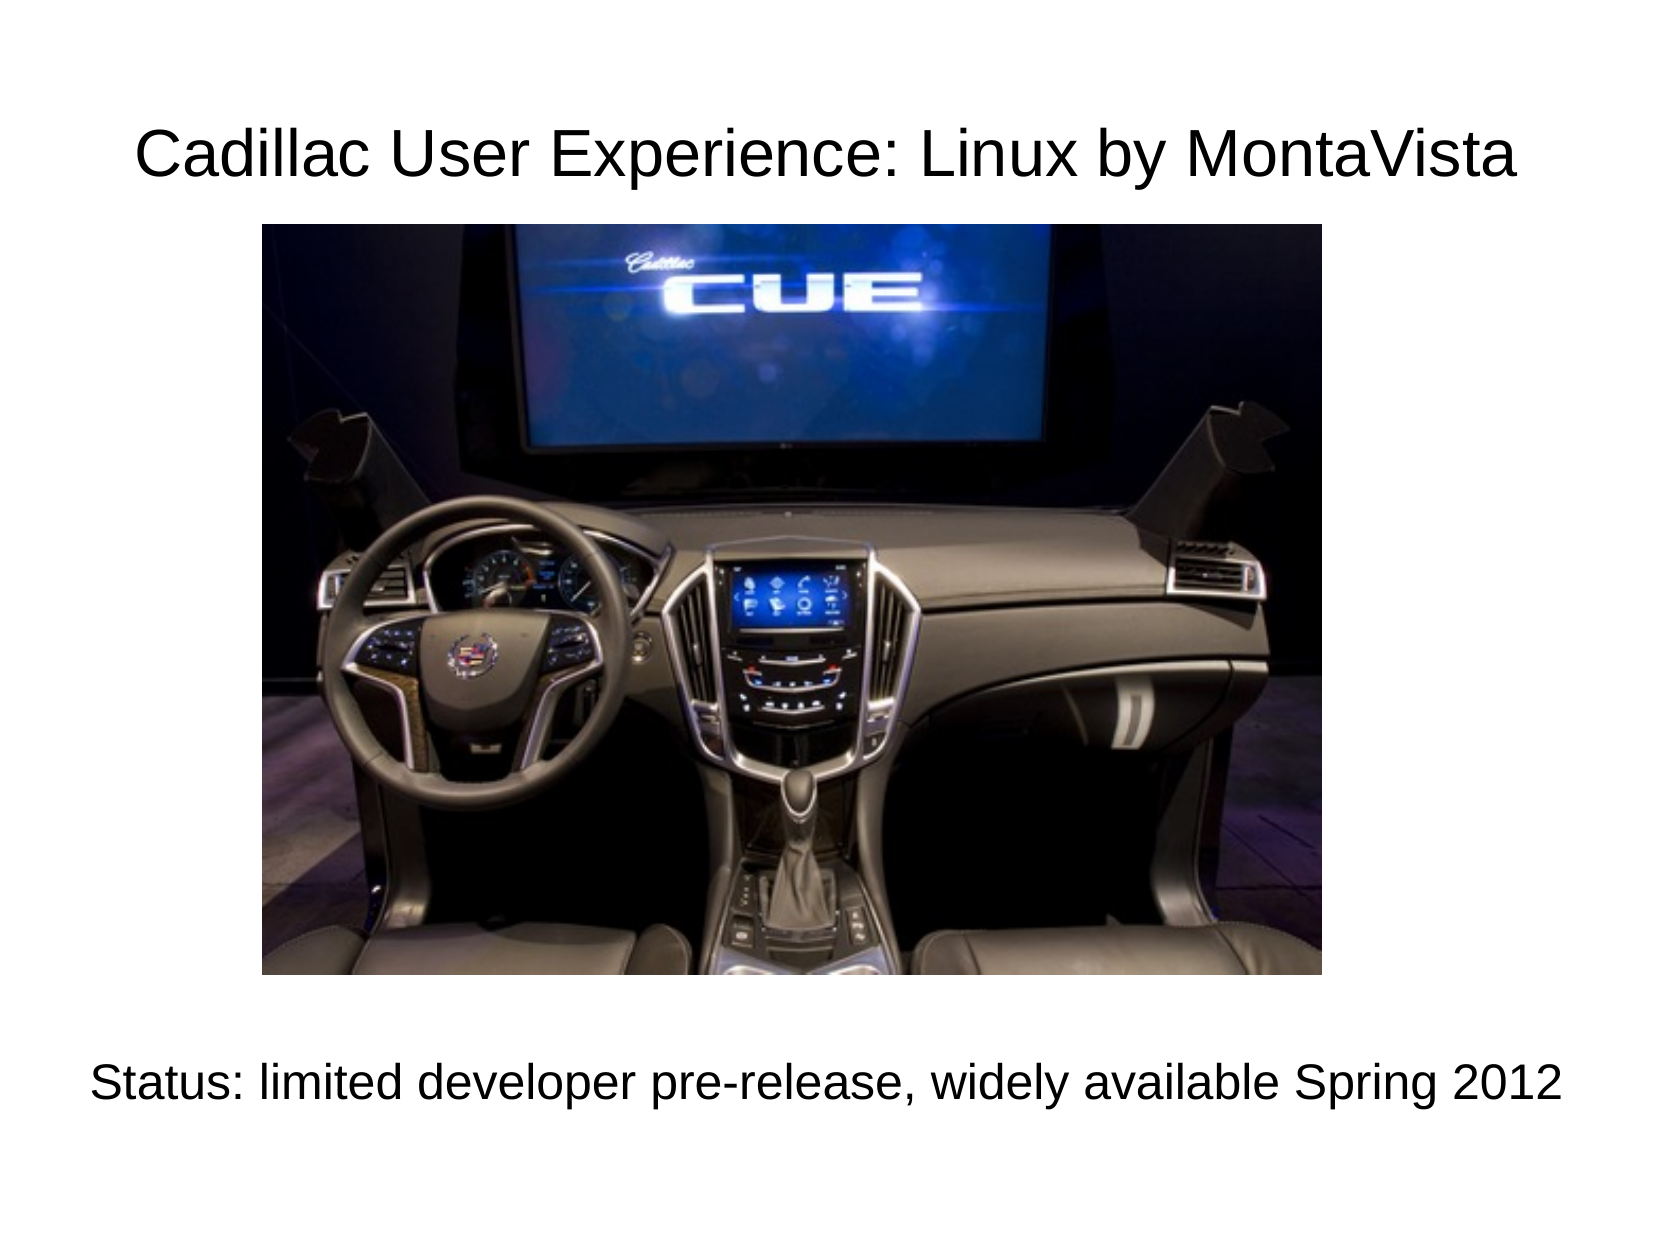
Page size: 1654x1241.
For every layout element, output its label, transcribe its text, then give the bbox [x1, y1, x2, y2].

title Cadillac User Experience: Linux by MontaVista [82, 49, 1571, 257]
text_box Status: limited developer pre-release, widely available Spring 2012 [74, 1046, 1579, 1118]
picture [262, 224, 1322, 976]
